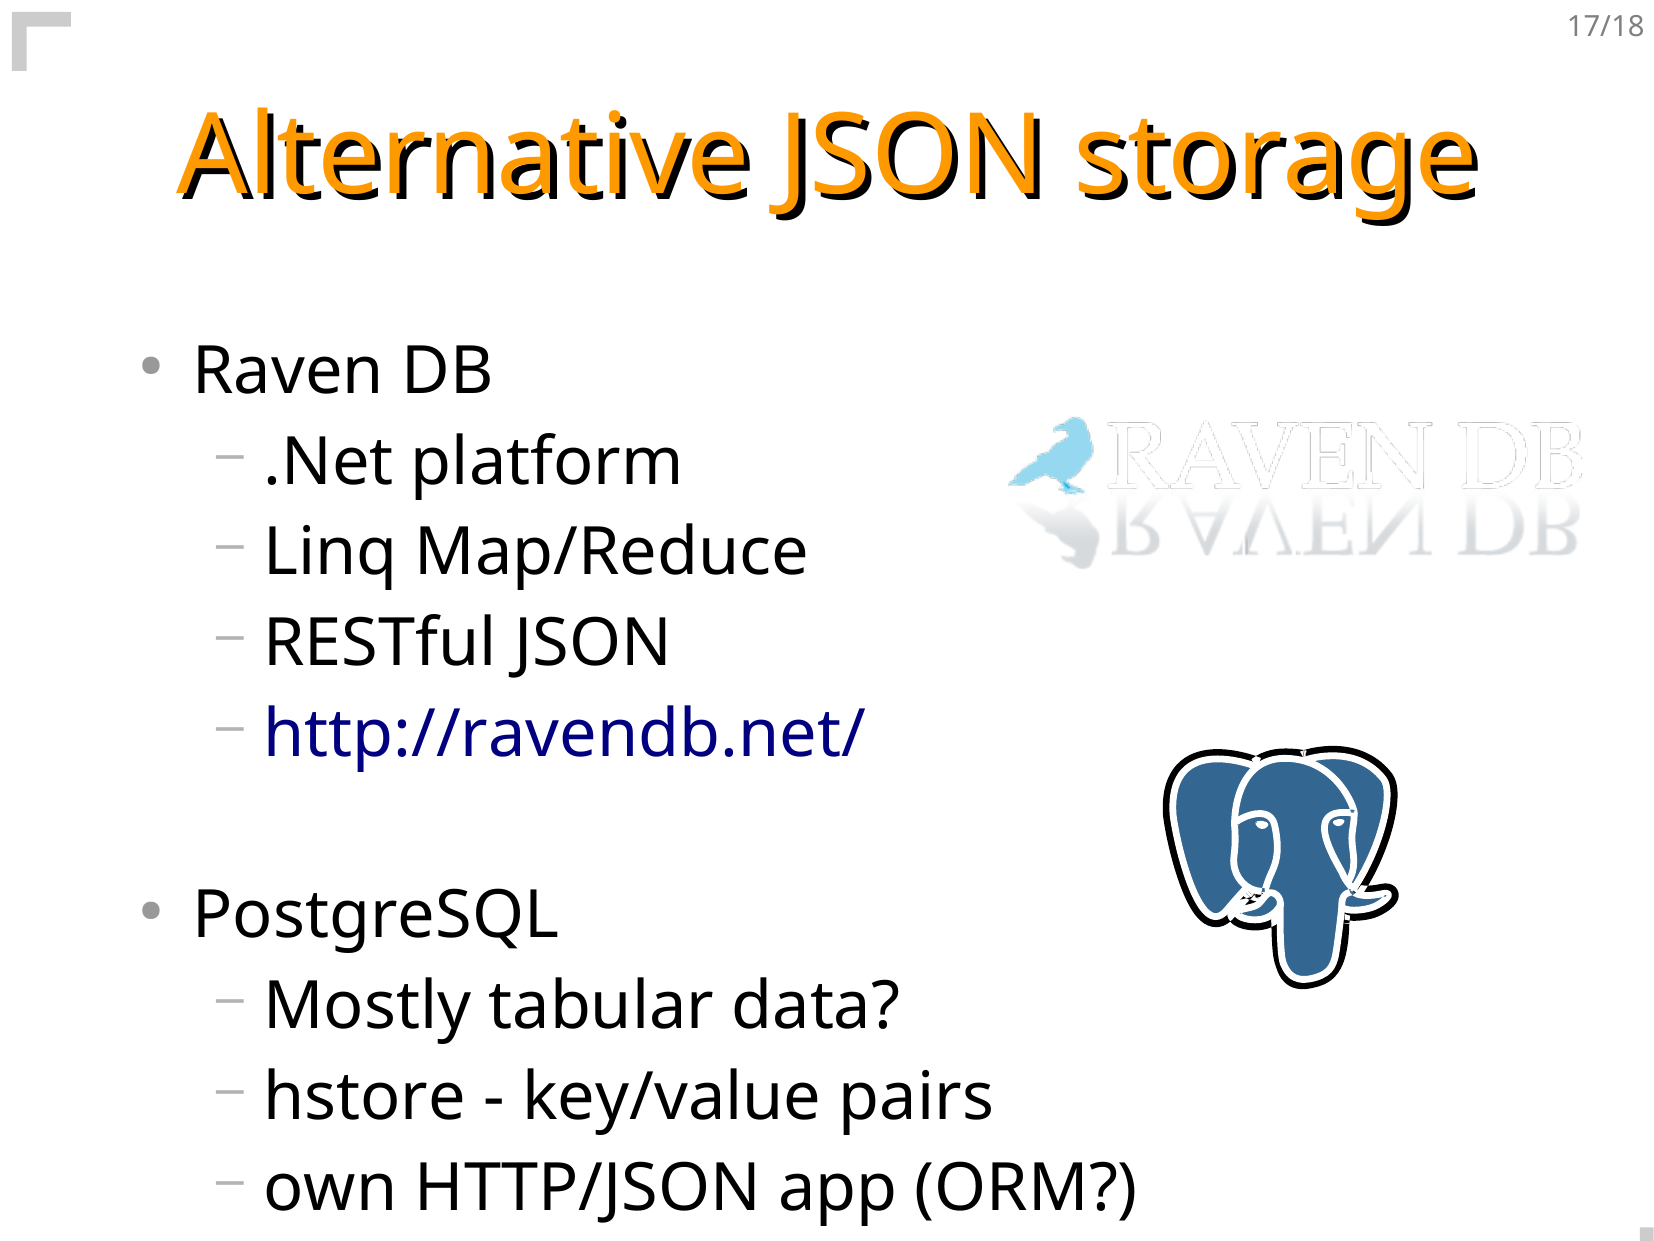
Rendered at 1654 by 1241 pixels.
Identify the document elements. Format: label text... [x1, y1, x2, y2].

picture [1008, 408, 1600, 576]
list Raven DB .Net platform Linq Map/Reduce RESTful JSON http://ravendb.net/ PostgreSQL Mostly tabular data? hstore - key/value pairs own HTTP/JSON app (ORM?) http://www.postgresql.org/docs/9.0/static/hstore.html [121, 322, 1561, 1159]
title Alternative JSON storage [121, 46, 1534, 254]
picture [1162, 745, 1399, 990]
